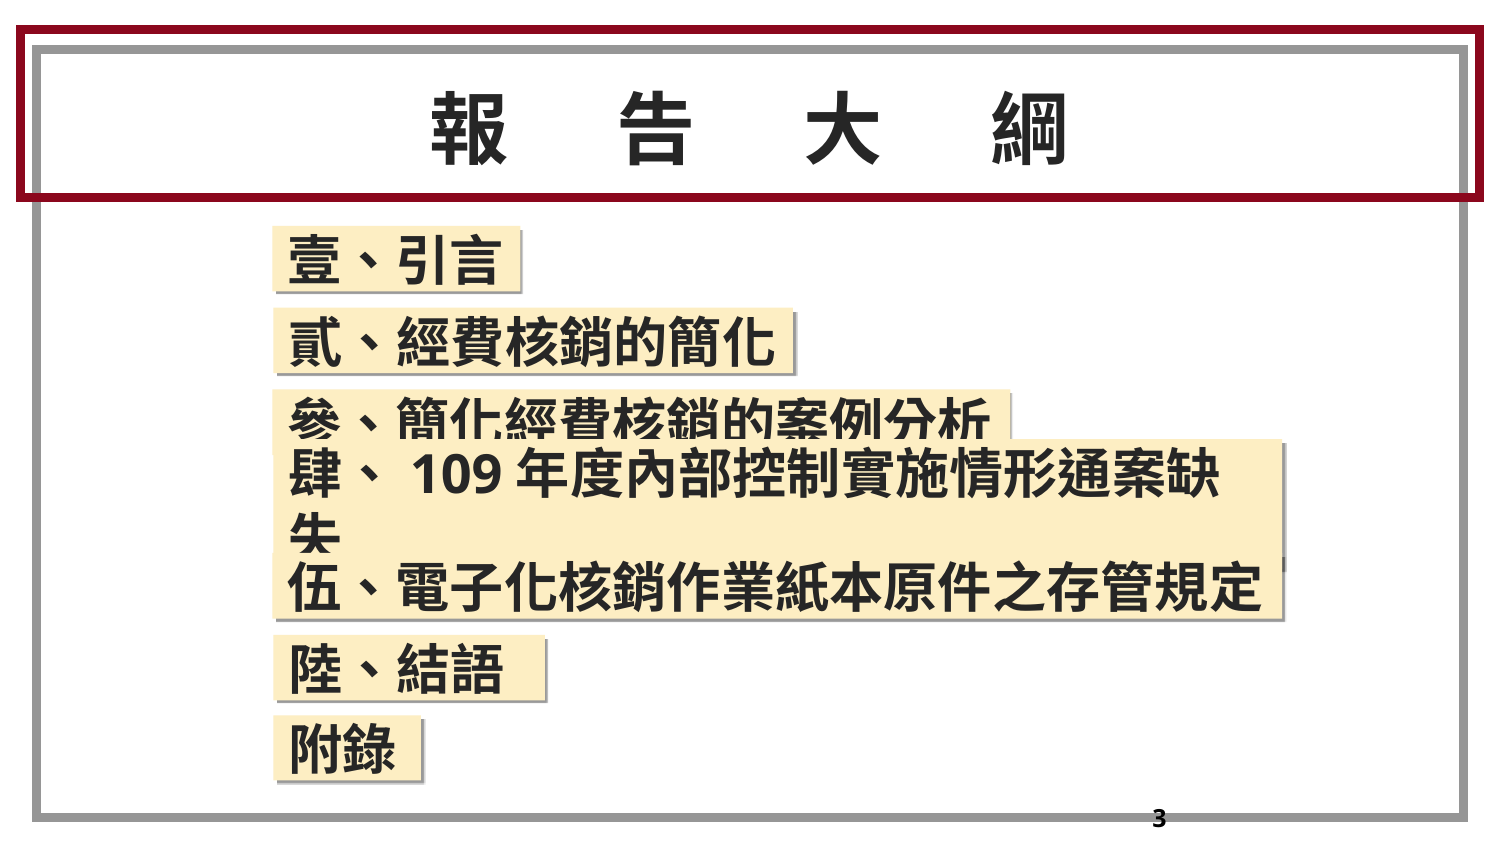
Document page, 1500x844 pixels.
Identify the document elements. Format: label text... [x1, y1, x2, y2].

text_box 陸、結語 [273, 634, 545, 701]
text_box 參、簡化經費核銷的案例分析 [272, 389, 1011, 456]
text_box 貳、經費核銷的簡化 [273, 307, 793, 374]
text_box 伍、電子化核銷作業紙本原件之存管規定 [272, 552, 1283, 619]
text_box 壹、引言 [272, 225, 521, 292]
text_box 報 告 大 綱 [235, 71, 1265, 184]
text_box 肆、109年度內部控制實施情形通案缺失 [273, 471, 1283, 537]
text_box 附錄 [273, 716, 421, 779]
text_box 2 [1137, 671, 1498, 844]
